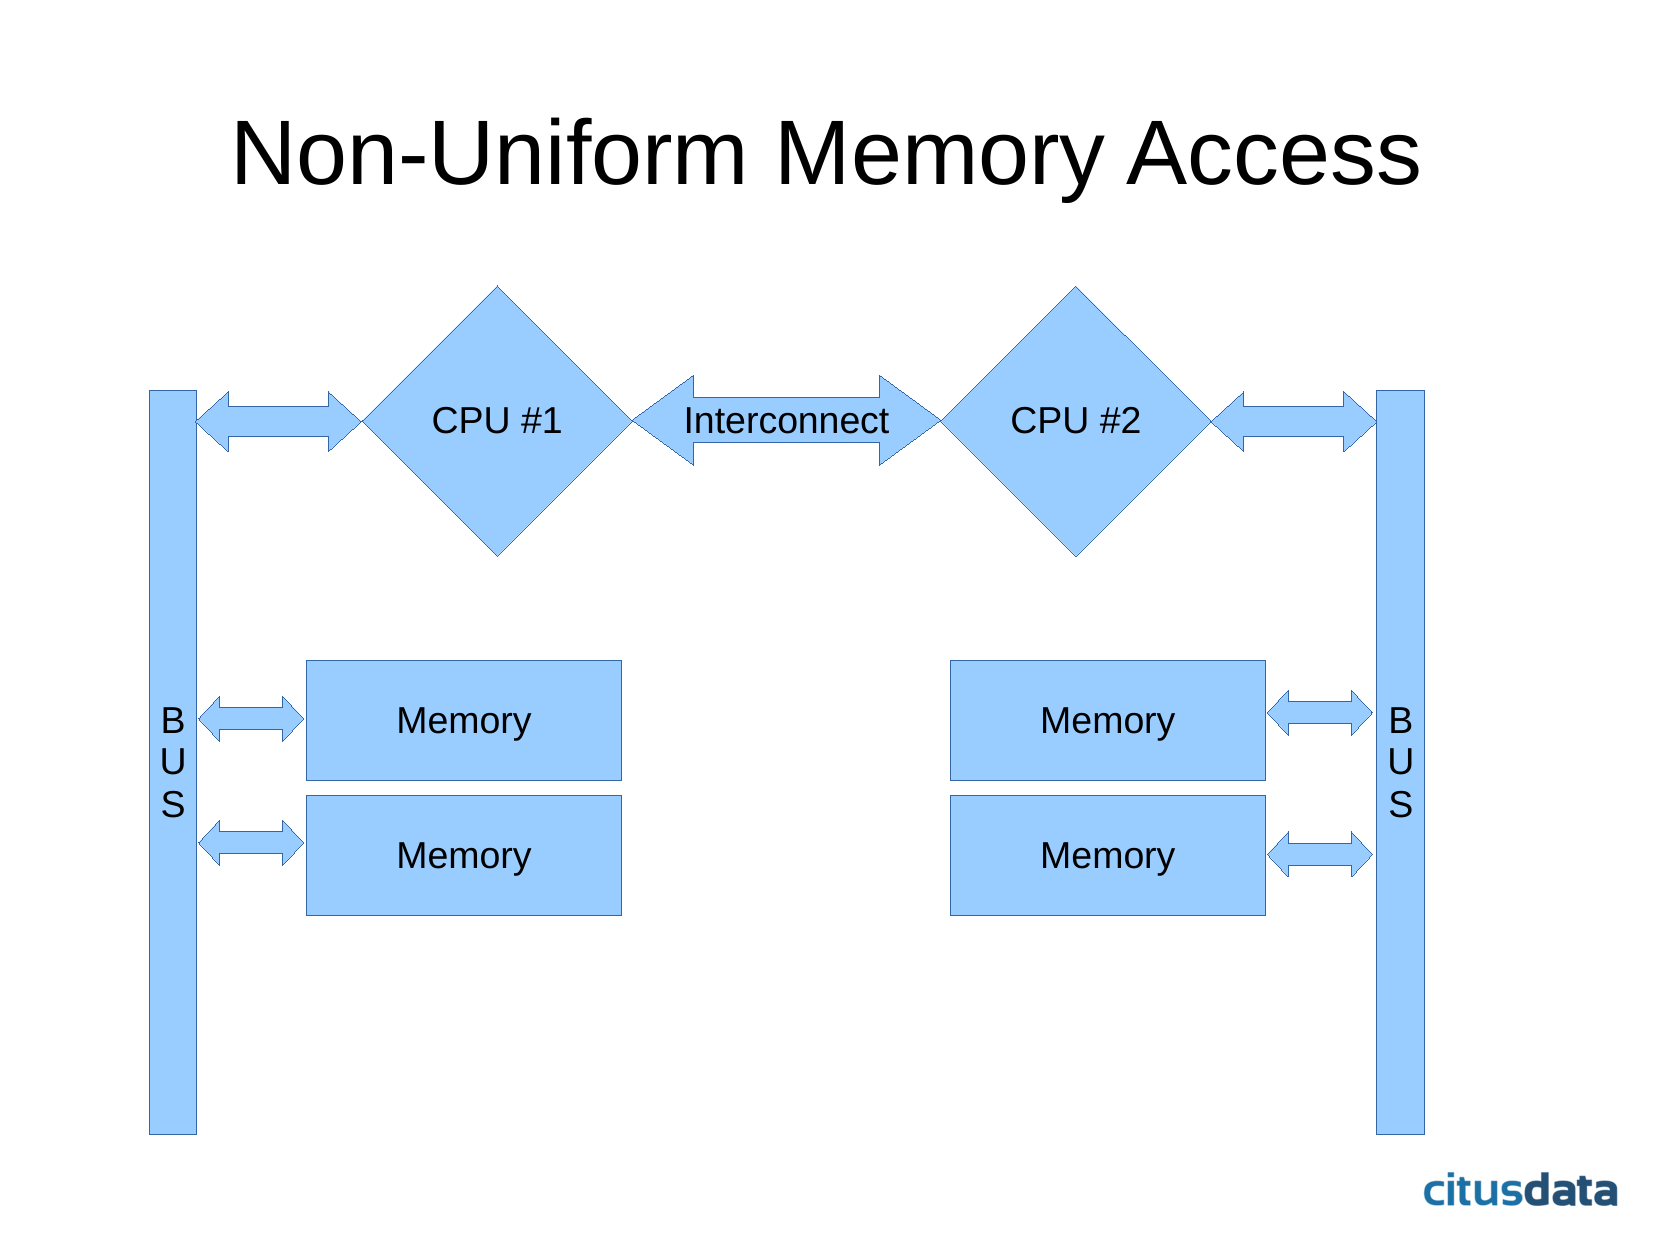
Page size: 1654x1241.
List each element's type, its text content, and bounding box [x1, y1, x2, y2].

text_box B U S [1376, 390, 1425, 1135]
text_box B U S [149, 390, 197, 1135]
text_box Memory [950, 795, 1266, 916]
text_box [195, 391, 362, 452]
text_box CPU #2 [940, 286, 1211, 557]
picture [1420, 1167, 1622, 1209]
text_box [1267, 831, 1373, 877]
text_box Memory [950, 660, 1266, 781]
text_box Memory [306, 795, 622, 916]
text_box [1267, 690, 1373, 736]
text_box CPU #1 [362, 285, 633, 557]
text_box Memory [306, 660, 622, 781]
text_box [1210, 391, 1377, 452]
text_box [198, 696, 304, 742]
text_box [198, 820, 304, 866]
title Non-Uniform Memory Access [82, 49, 1571, 257]
text_box Interconnect [632, 375, 941, 466]
